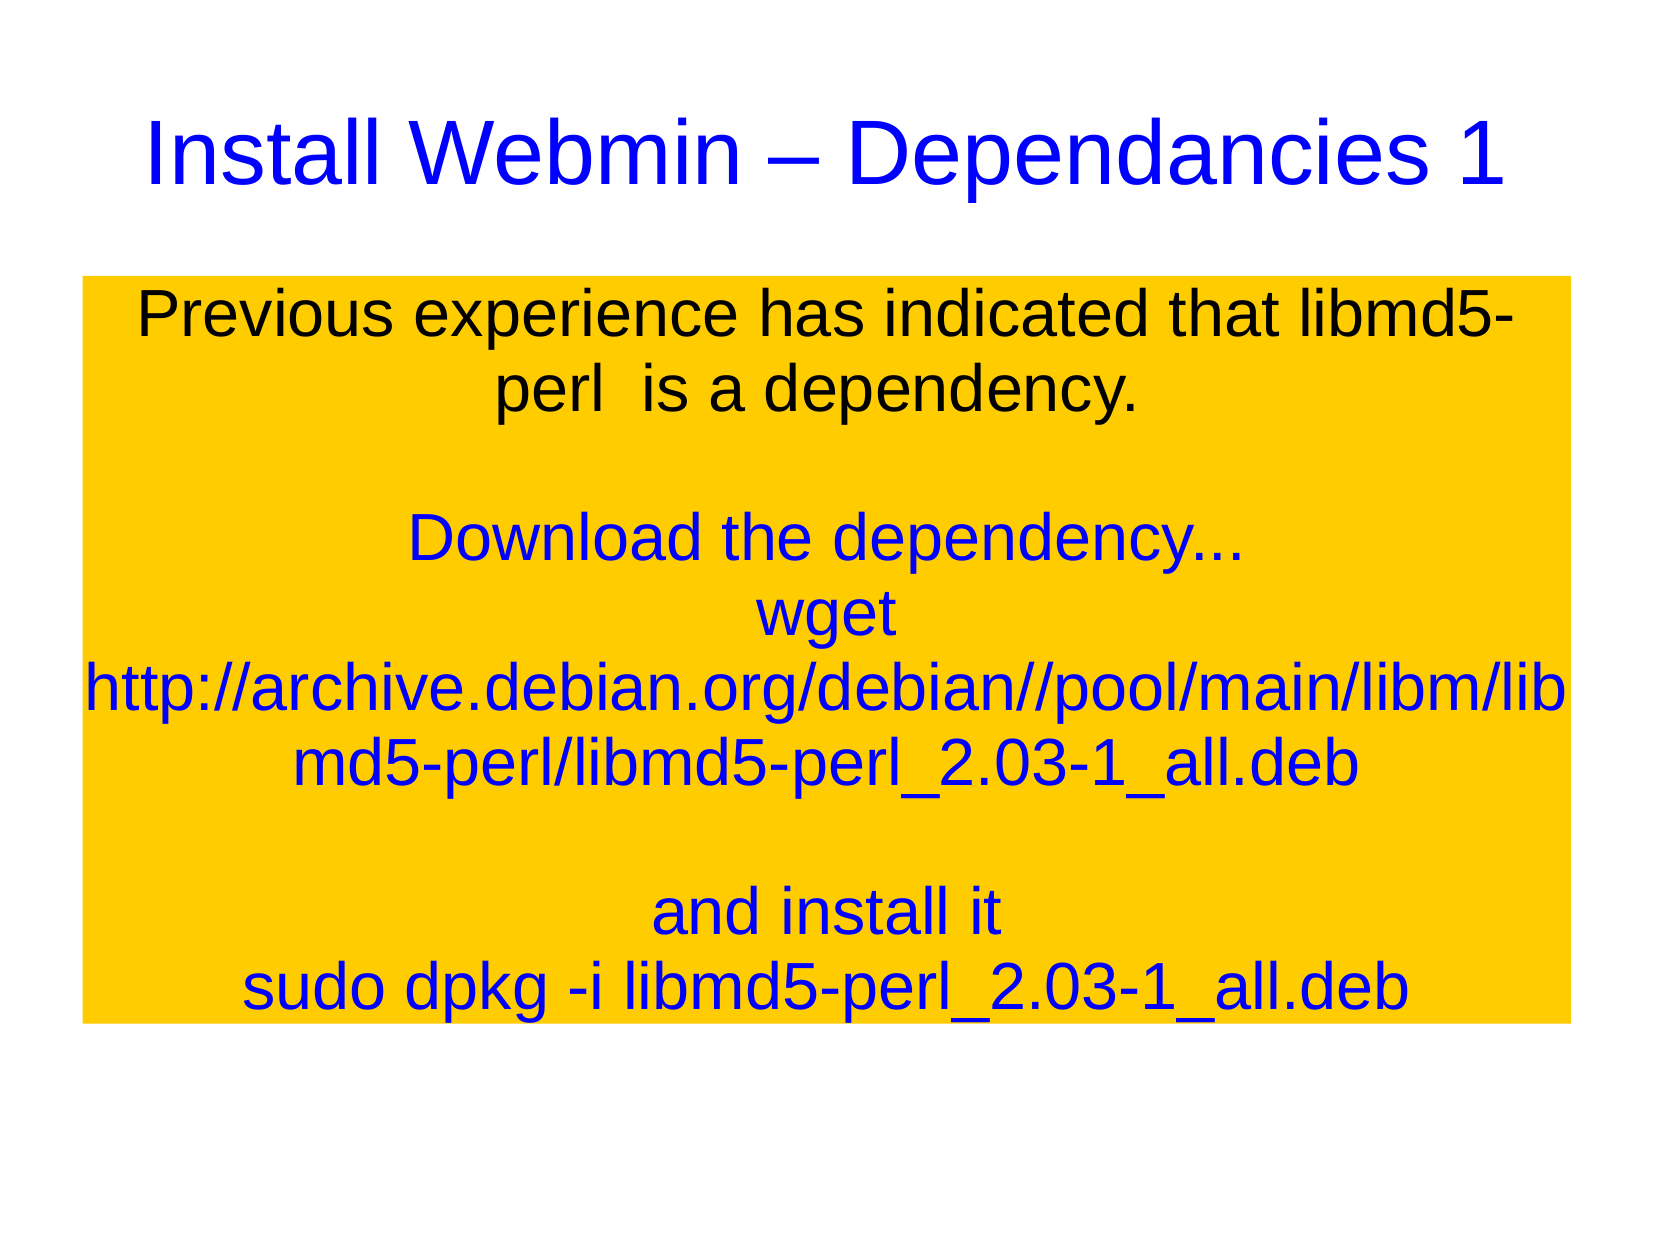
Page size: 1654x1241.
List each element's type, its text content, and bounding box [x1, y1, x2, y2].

subtitle Previous experience has indicated that libmd5-perl is a dependency. Download the dependency... wget http://archive.debian.org/debian//pool/main/libm/libmd5-perl/libmd5-perl_2.03-1_all.deb and install it sudo dpkg -i libmd5-perl_2.03-1_all.deb [82, 275, 1571, 1024]
title Install Webmin – Dependancies 1 [82, 49, 1571, 257]
